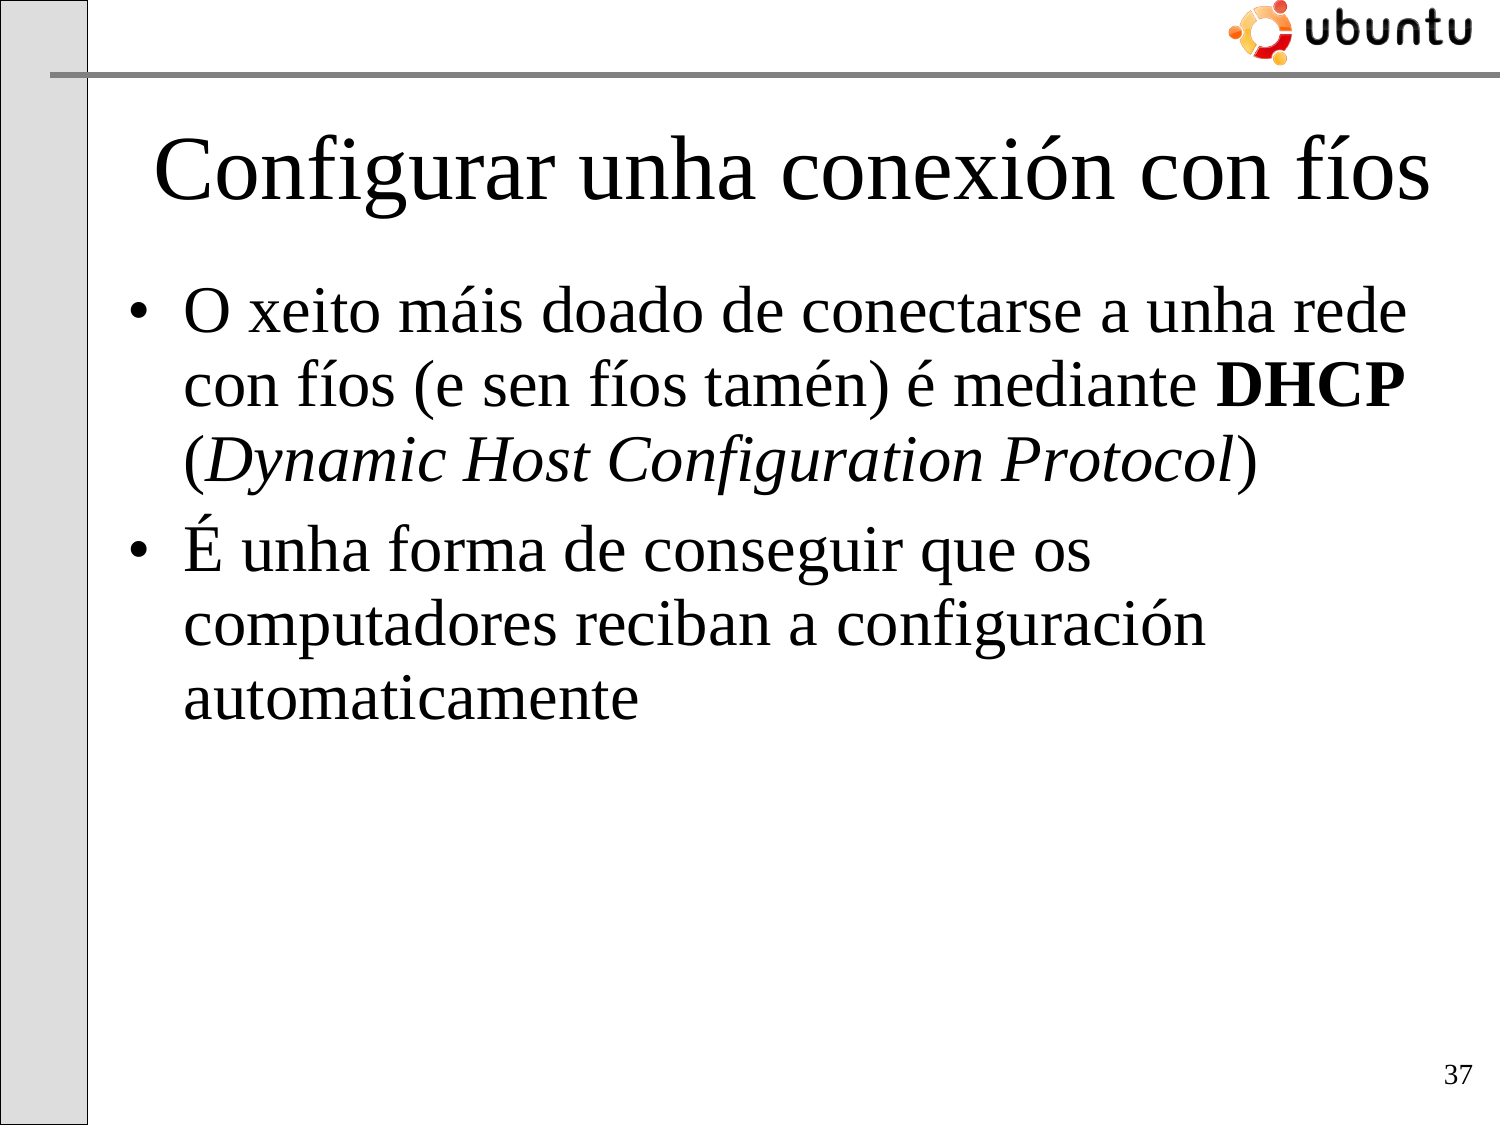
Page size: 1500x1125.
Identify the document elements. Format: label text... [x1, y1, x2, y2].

list O xeito máis doado de conectarse a unha rede con fíos (e sen fíos tamén) é mediante DHCP (Dynamic Host Configuration Protocol) É unha forma de conseguir que os computadores reciban a configuración automaticamente [112, 265, 1477, 1000]
picture [1221, 0, 1483, 71]
title Configurar unha conexión con fíos [112, 99, 1477, 237]
